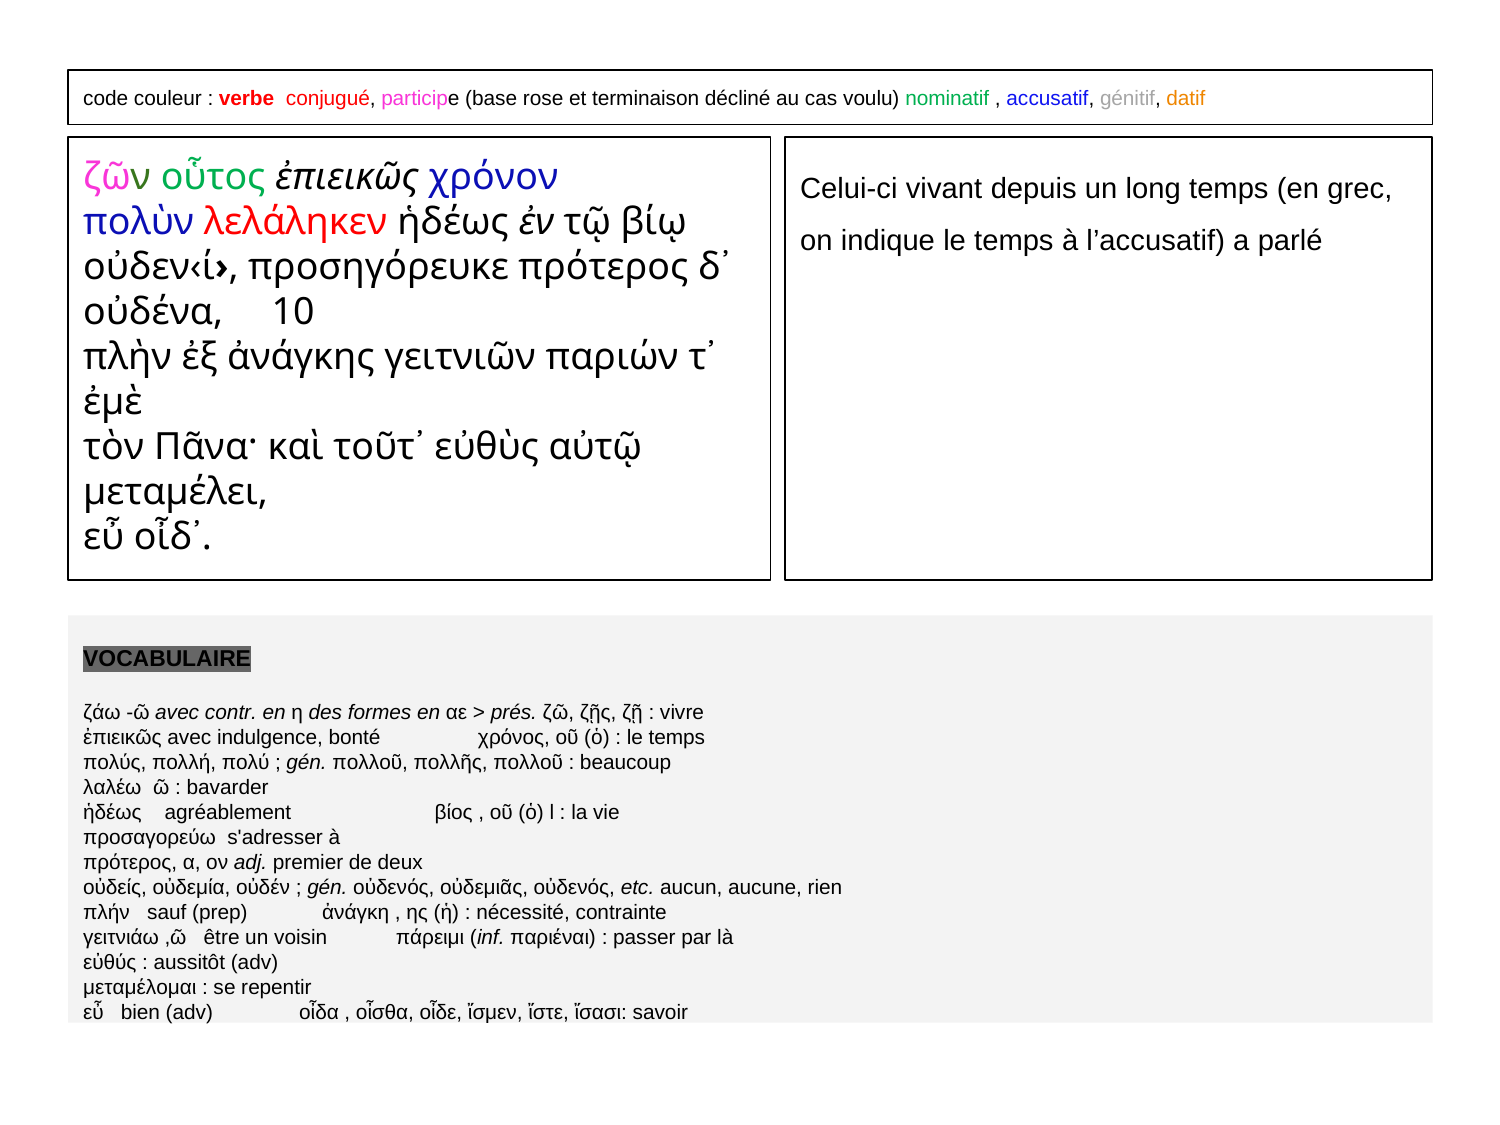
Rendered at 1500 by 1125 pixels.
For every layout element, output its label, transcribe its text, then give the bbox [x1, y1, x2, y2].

text_box ζῶν οὗτος ἐπιεικῶς χρόνον πολὺν λελάληκεν ἡδέως ἐν τῷ βίῳ οὐδεν‹ί›, προσηγόρευκε πρότερος δ᾽ οὐδένα, 10 πλὴν ἐξ ἀνάγκης γειτνιῶν παριών τ᾽ ἐμὲ τὸν Πᾶνα· καὶ τοῦτ᾽ εὐθὺς αὐτῷ μεταμέλει, εὖ οἶδ᾽. [68, 136, 771, 581]
text_box VOCABULAIRE ζάω -ῶ avec contr. en η des formes en αε > prés. ζῶ, ζῇς, ζῇ : vivre ἐπιεικῶς avec indulgence, bonté χρόνος, οῦ (ὁ) : le temps πολύς, πολλή, πολύ ; gén. πολλοῦ, πολλῆς, πολλοῦ : beaucoup λαλέω ῶ : bavarder ἡδέως agréablement βίος , οῦ (ὁ) l : la vie προσαγορεύω s'adresser à πρότερος, α, ον adj. premier de deux οὐδείς, οὐδεμία, οὐδέν ; gén. οὐδενός, οὐδεμιᾶς, οὐδενός, etc. aucun, aucune, rien πλήν sauf (prep) ἀνάγκη , ης (ἡ) : nécessité, contrainte γειτνιάω ,ῶ être un voisin πάρειμι (inf. παριέναι) : passer par là εὐθύς : aussitôt (adv) μεταμέλομαι : se repentir εὖ bien (adv) οἶδα , οἶσθα, οἶδε, ἴσμεν, ἴστε, ἴσασι: savoir [68, 615, 1433, 1023]
text_box code couleur : verbe conjugué, participe (base rose et terminaison décliné au cas voulu) nominatif , accusatif, génitif, datif [68, 70, 1433, 125]
text_box Celui-ci vivant depuis un long temps (en grec, on indique le temps à l’accusatif) a parlé [785, 136, 1432, 581]
